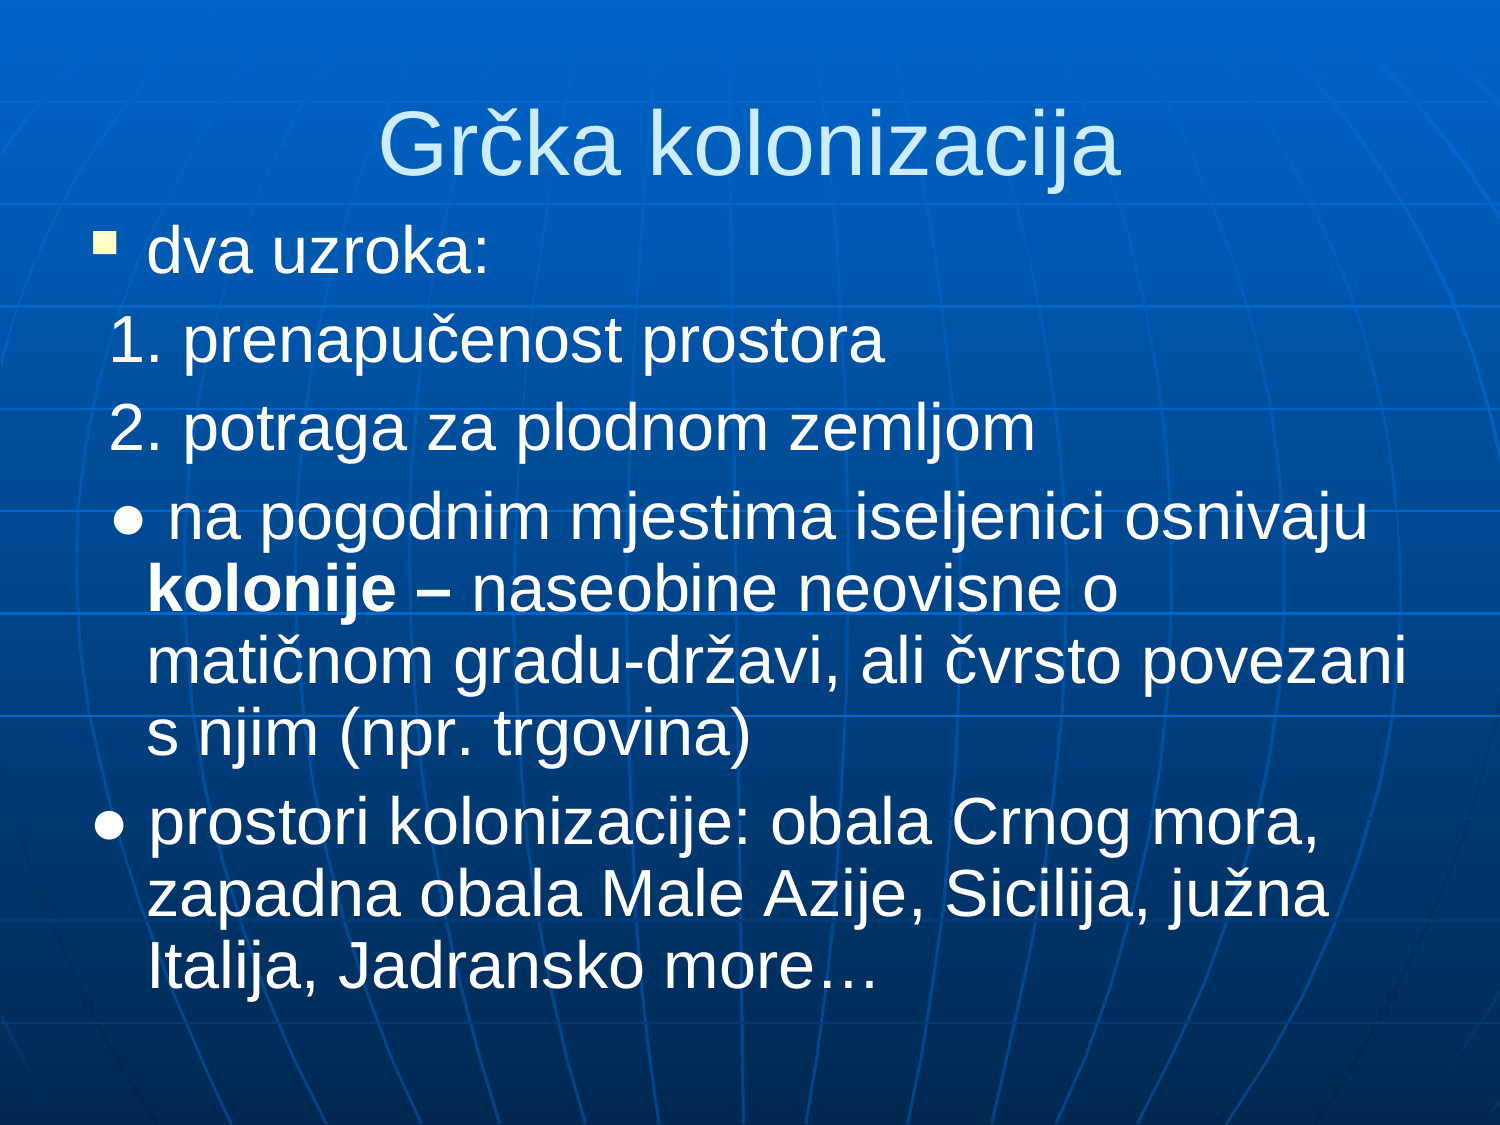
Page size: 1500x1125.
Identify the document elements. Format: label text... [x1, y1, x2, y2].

list dva uzroka: 1. prenapučenost prostora 2. potraga za plodnom zemljom ● na pogodnim mjestima iseljenici osnivaju kolonije – naseobine neovisne o matičnom gradu-državi, ali čvrsto povezani s njim (npr. trgovina) ● prostori kolonizacije: obala Crnog mora, zapadna obala Male Azije, Sicilija, južna Italija, Jadransko more… [75, 207, 1426, 1071]
title Grčka kolonizacija [75, 45, 1426, 207]
